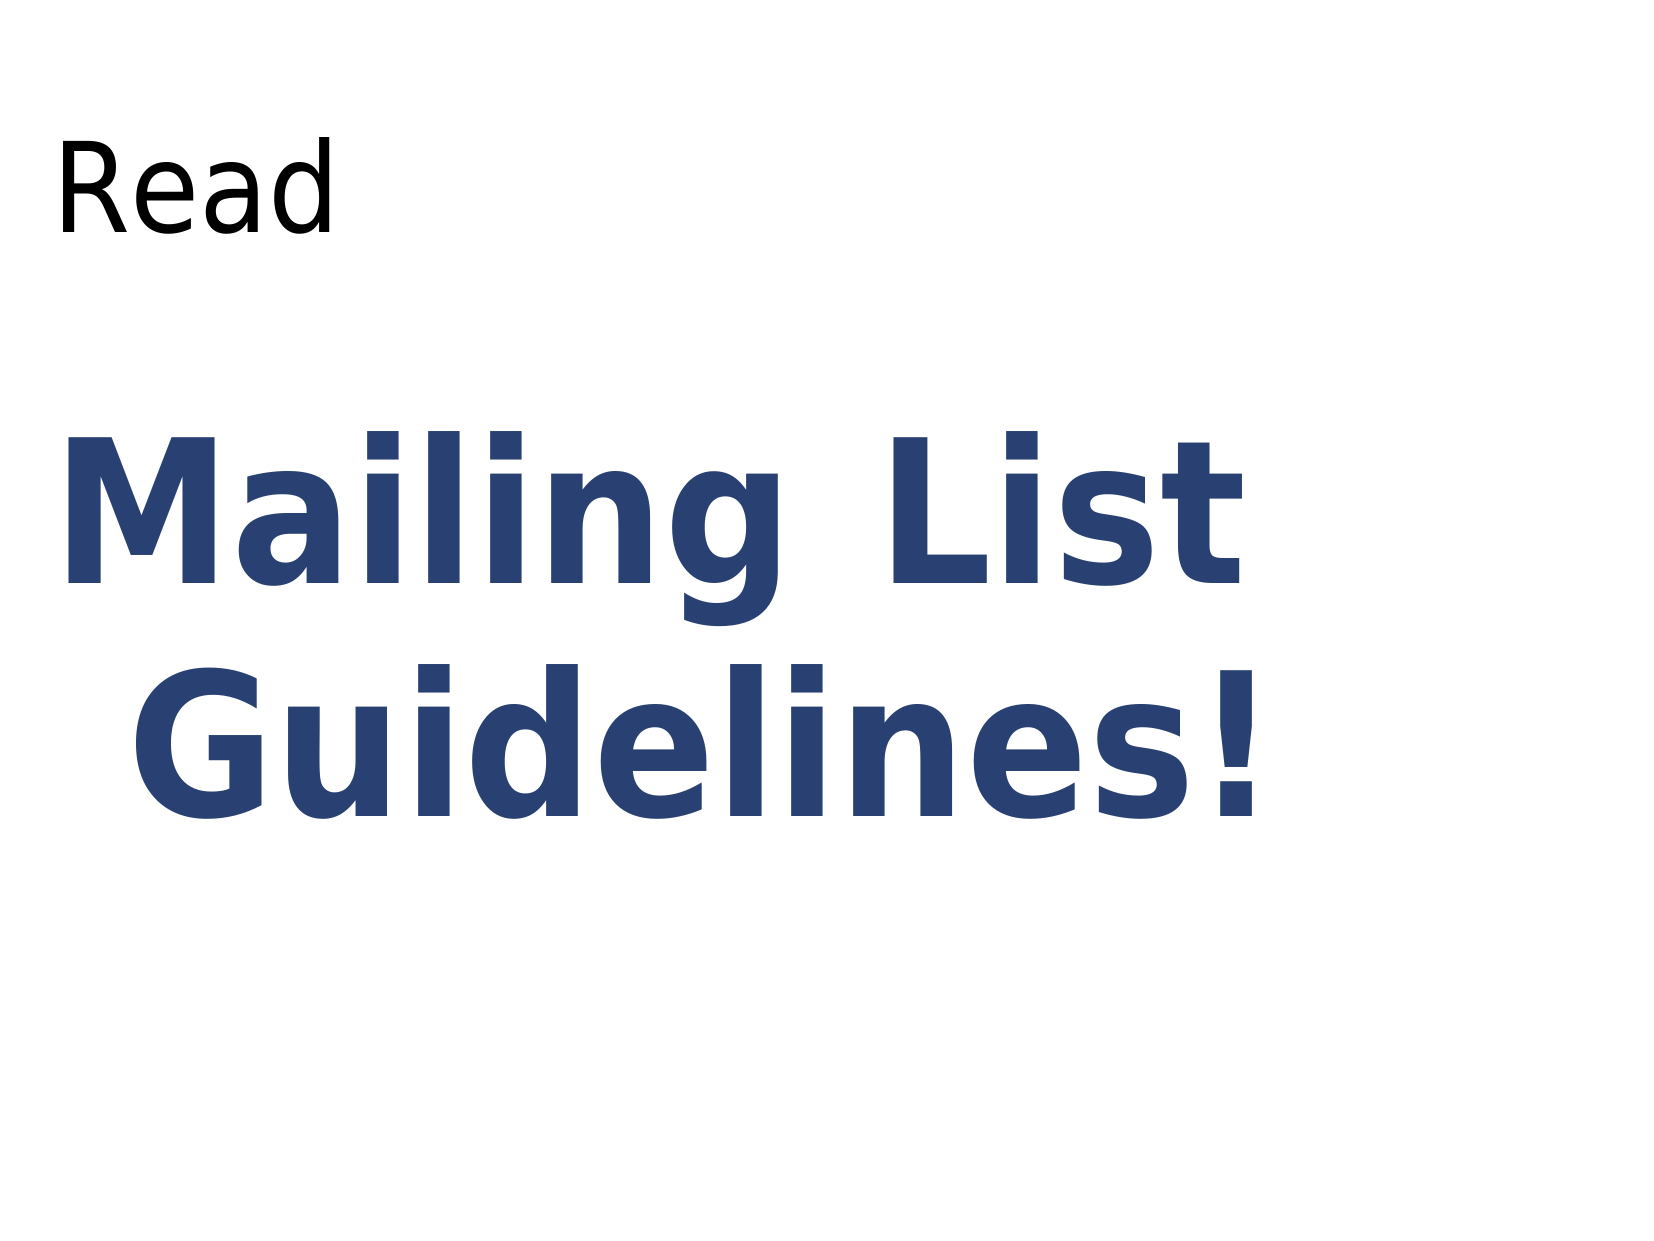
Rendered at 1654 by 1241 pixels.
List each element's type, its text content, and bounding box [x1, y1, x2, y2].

text_box Read Mailing List Guidelines! [37, 109, 1613, 1085]
